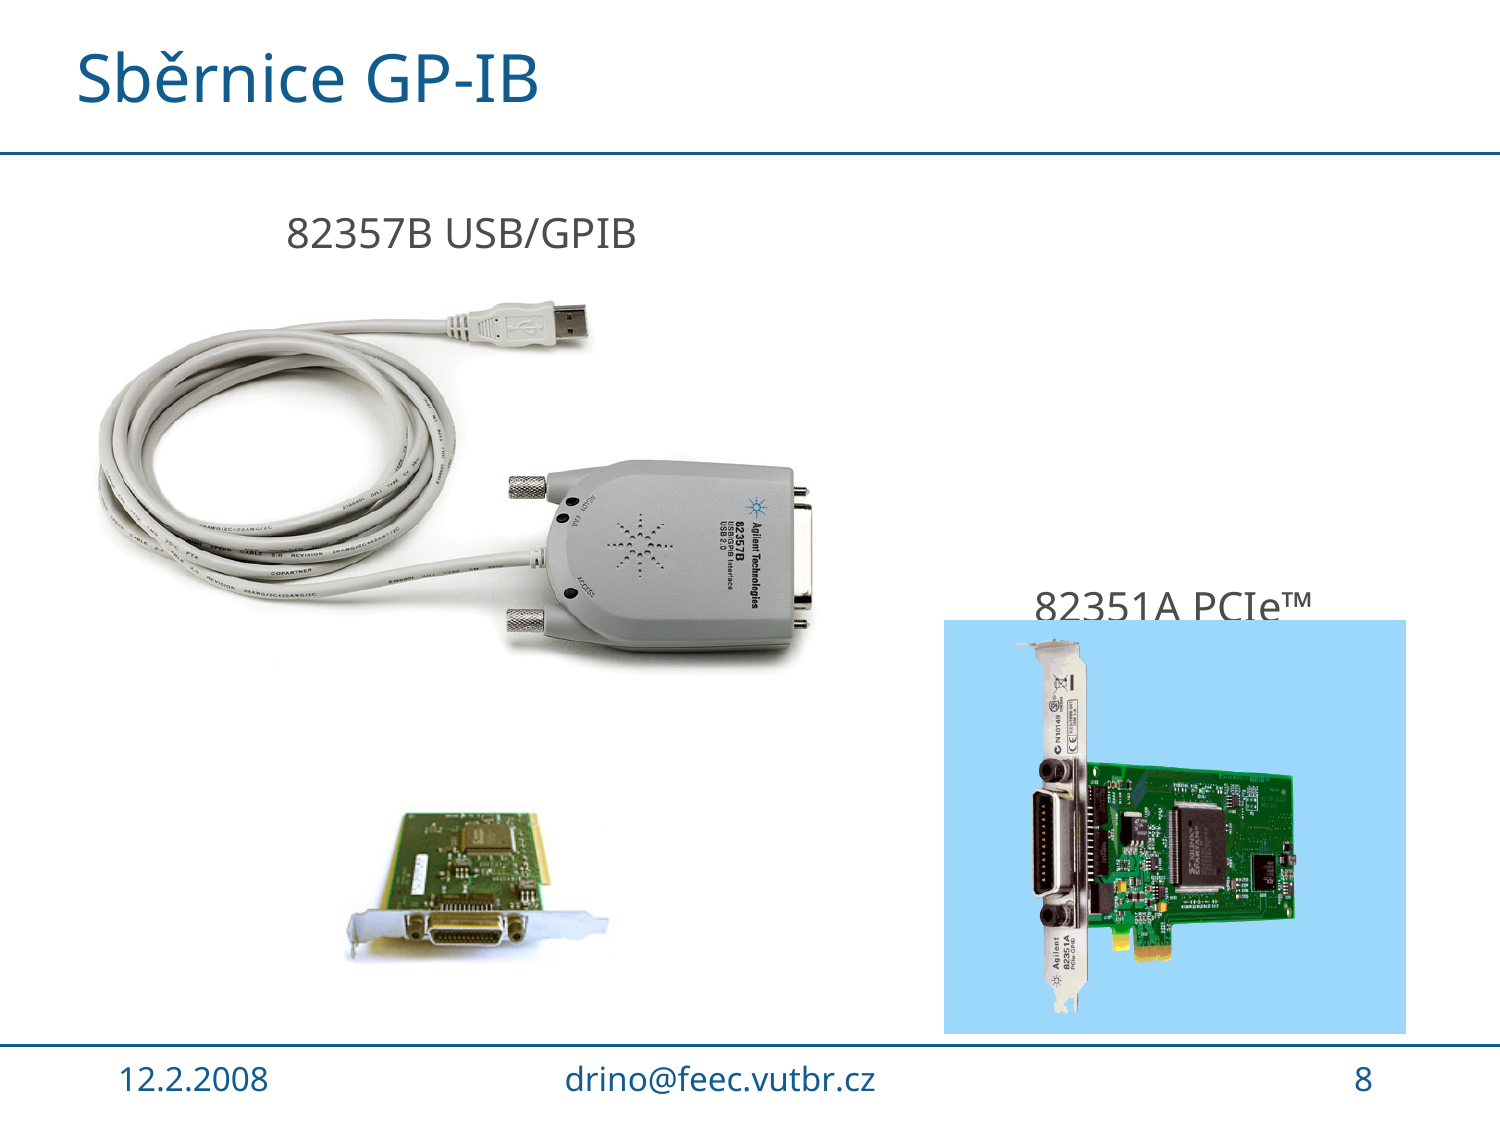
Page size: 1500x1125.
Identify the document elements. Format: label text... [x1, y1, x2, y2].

picture [87, 265, 827, 680]
picture [334, 804, 621, 975]
text_box drino@feec.vutbr.cz [454, 1049, 987, 1125]
text_box 1 [1075, 1049, 1388, 1125]
text_box 82357B USB/GPIB 82351A PCIe™ 82350B PCI [64, 196, 1329, 867]
picture [944, 620, 1406, 1034]
text_box 12.2.2008 [103, 1049, 432, 1125]
title Sběrnice GP-IB [0, 0, 1500, 152]
